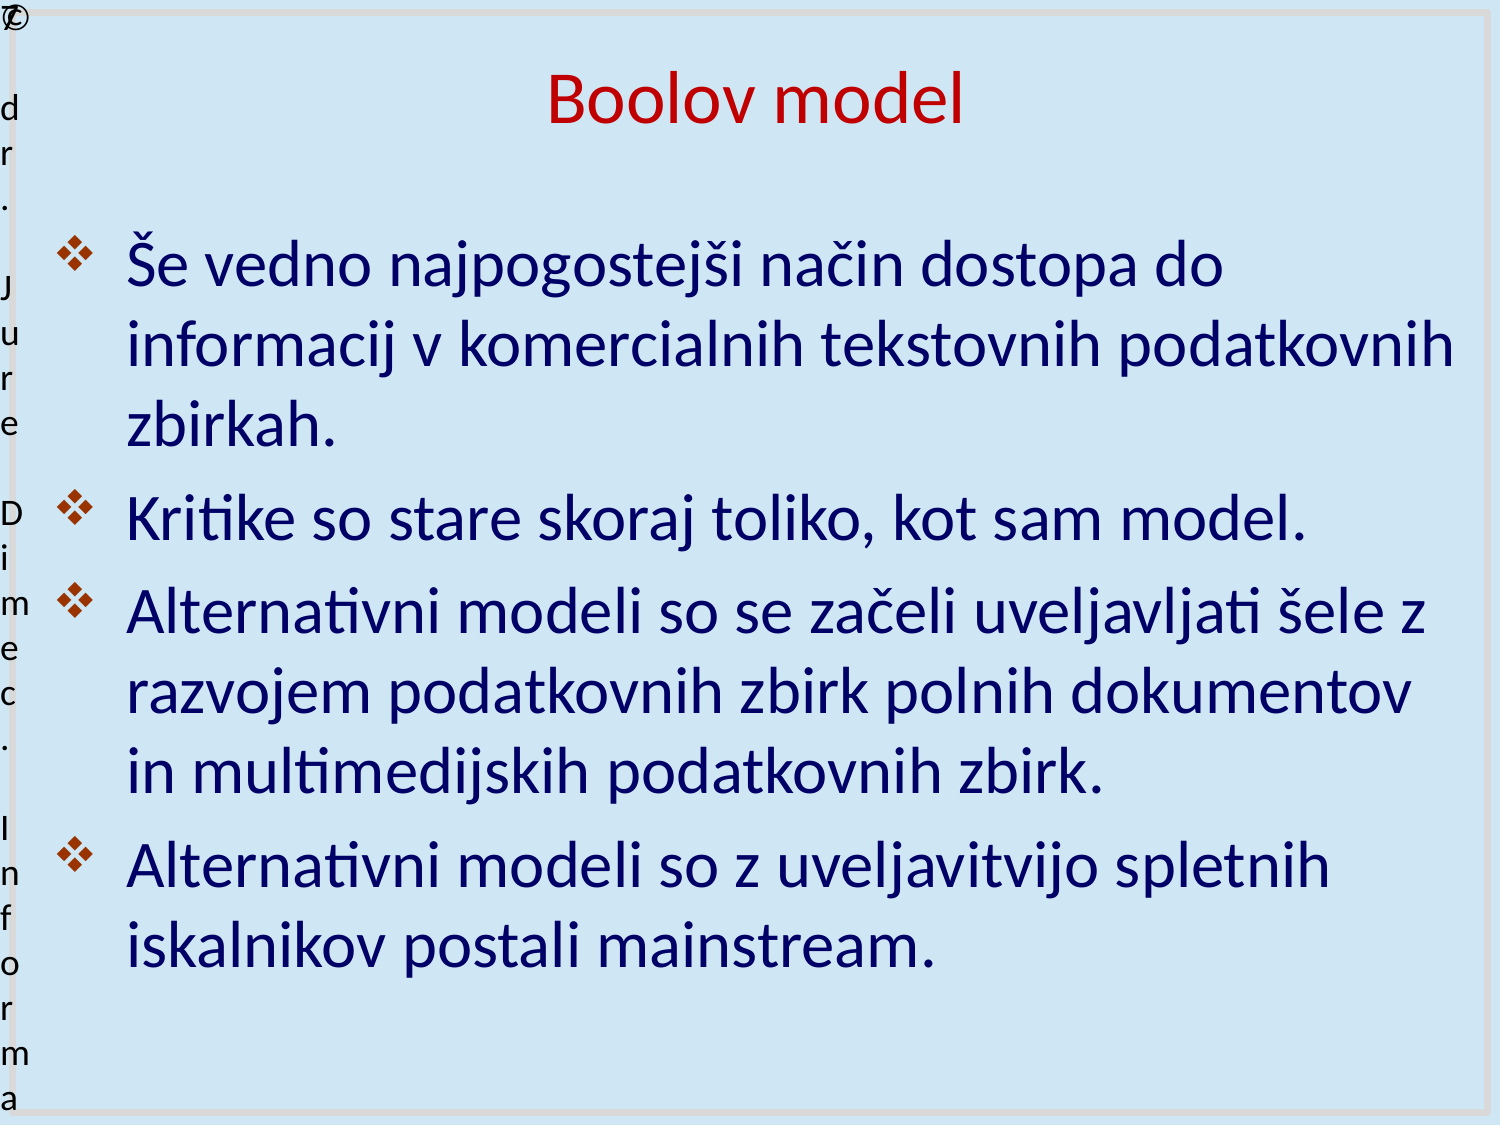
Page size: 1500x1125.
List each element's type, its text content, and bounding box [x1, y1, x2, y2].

title Boolov model [37, 37, 1475, 150]
list Še vedno najpogostejši način dostopa do informacij v komercialnih tekstovnih podatkovnih zbirkah. Kritike so stare skoraj toliko, kot sam model. Alternativni modeli so se začeli uveljavljati šele z razvojem podatkovnih zbirk polnih dokumentov in multimedijskih podatkovnih zbirk. Alternativni modeli so z uveljavitvijo spletnih iskalnikov postali mainstream. [37, 212, 1475, 1050]
